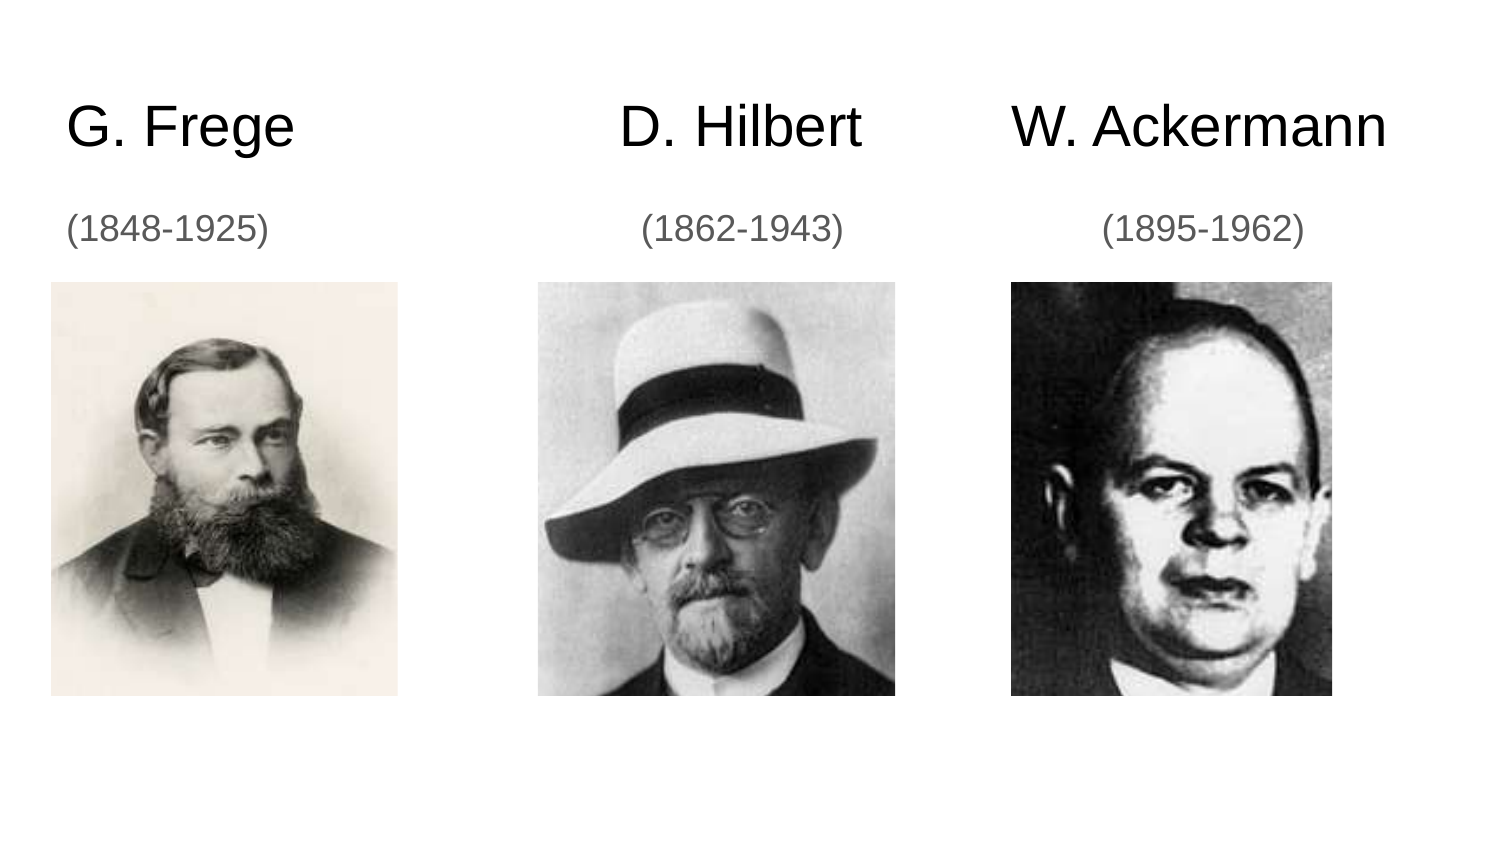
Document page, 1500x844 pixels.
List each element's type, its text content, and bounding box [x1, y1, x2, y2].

picture [51, 282, 398, 696]
picture [1011, 282, 1333, 696]
picture [537, 282, 896, 696]
list (1895-1962) [1086, 189, 1335, 283]
list (1848-1925) [51, 189, 300, 282]
title D. Hilbert [604, 72, 896, 167]
list (1862-1943) [625, 189, 875, 282]
title W. Ackermann [996, 72, 1425, 167]
title G. Frege [51, 72, 342, 167]
